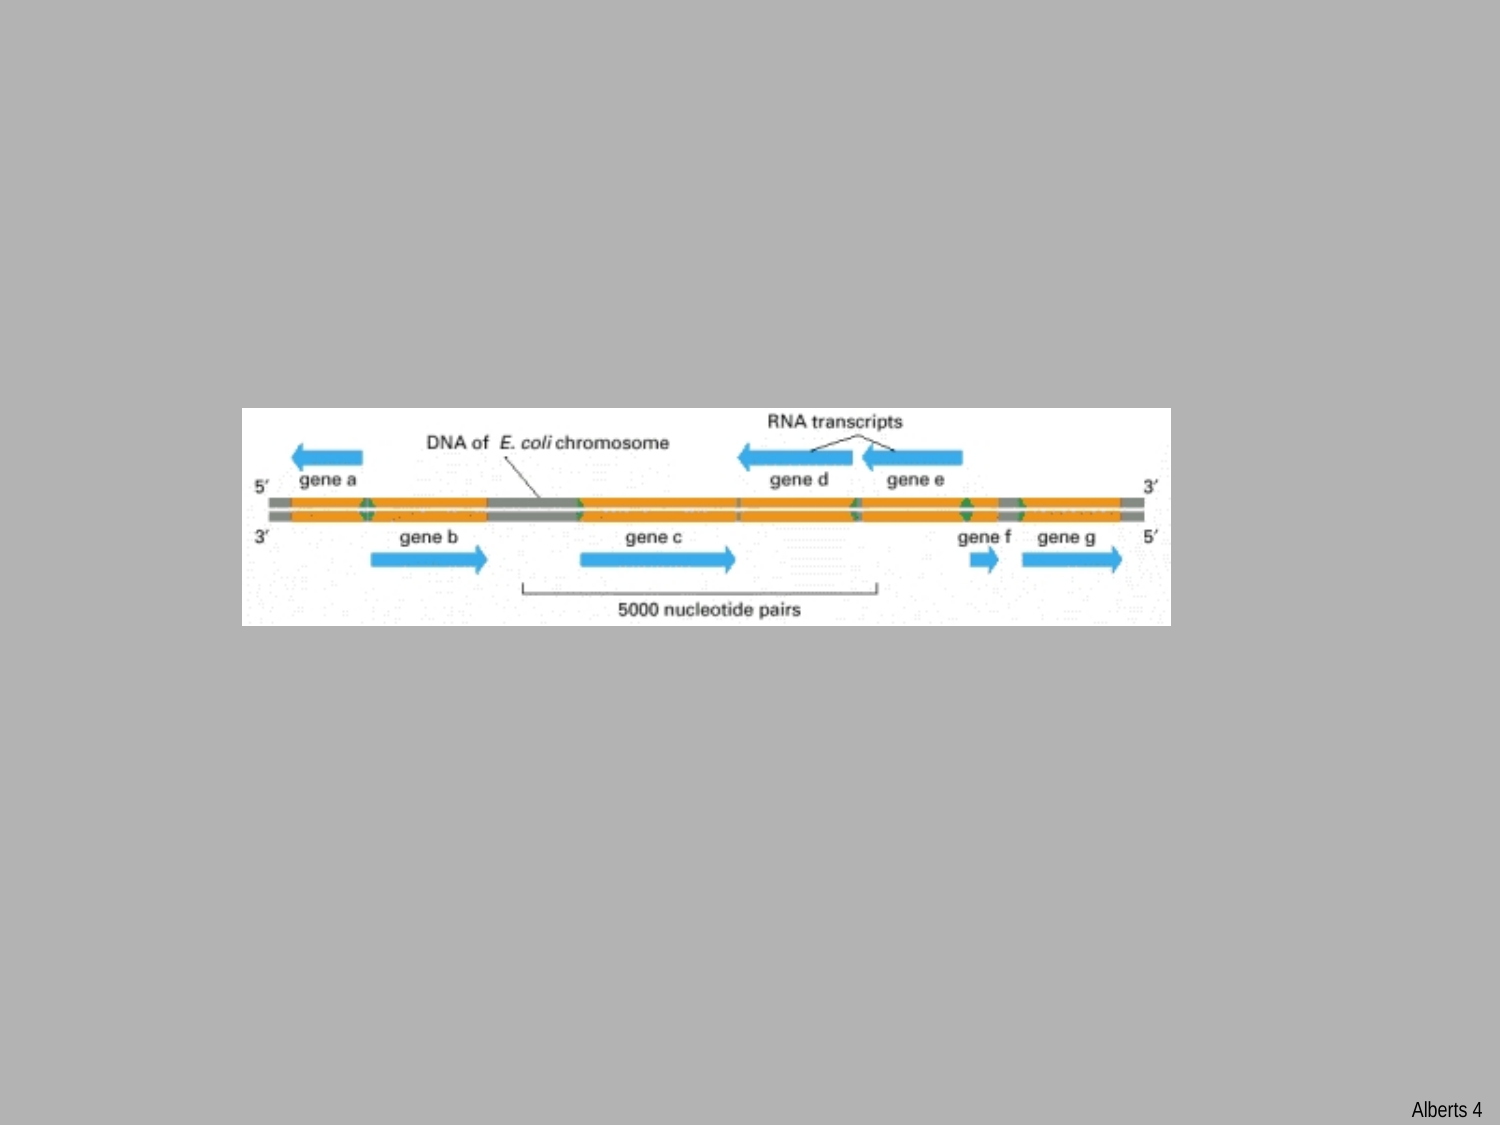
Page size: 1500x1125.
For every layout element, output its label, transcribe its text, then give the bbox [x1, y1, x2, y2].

picture [242, 408, 1171, 626]
text_box Alberts 4 [1397, 1087, 1498, 1125]
